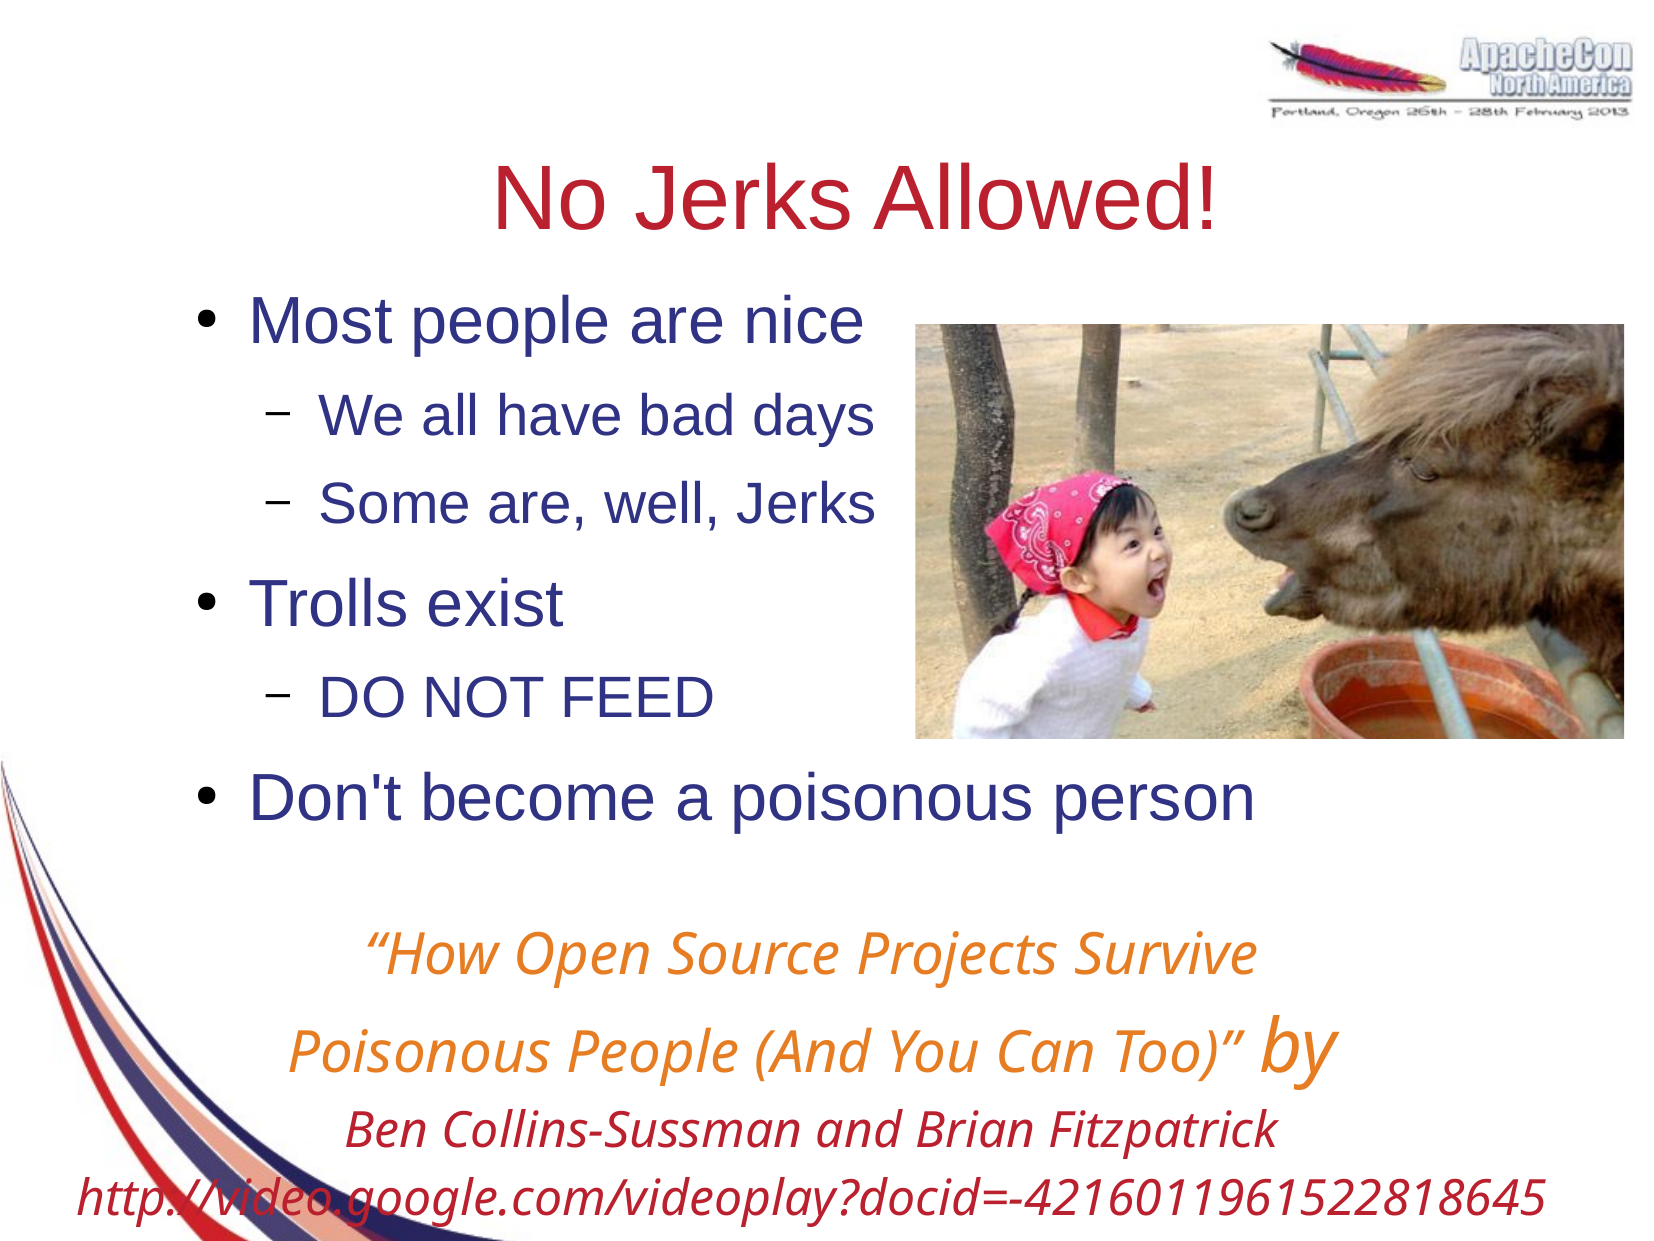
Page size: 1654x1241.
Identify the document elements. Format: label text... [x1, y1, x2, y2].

text_box “How Open Source Projects Survive Poisonous People (And You Can Too)” by Ben Collins-Sussman and Brian Fitzpatrick http://video.google.com/videoplay?docid=-4216011961522818645 [0, 905, 1654, 1241]
list Most people are nice We all have bad days Some are, well, Jerks Trolls exist DO NOT FEED Don't become a poisonous person [177, 283, 1536, 905]
title No Jerks Allowed! [177, 141, 1536, 254]
picture [0, 0, 1654, 905]
